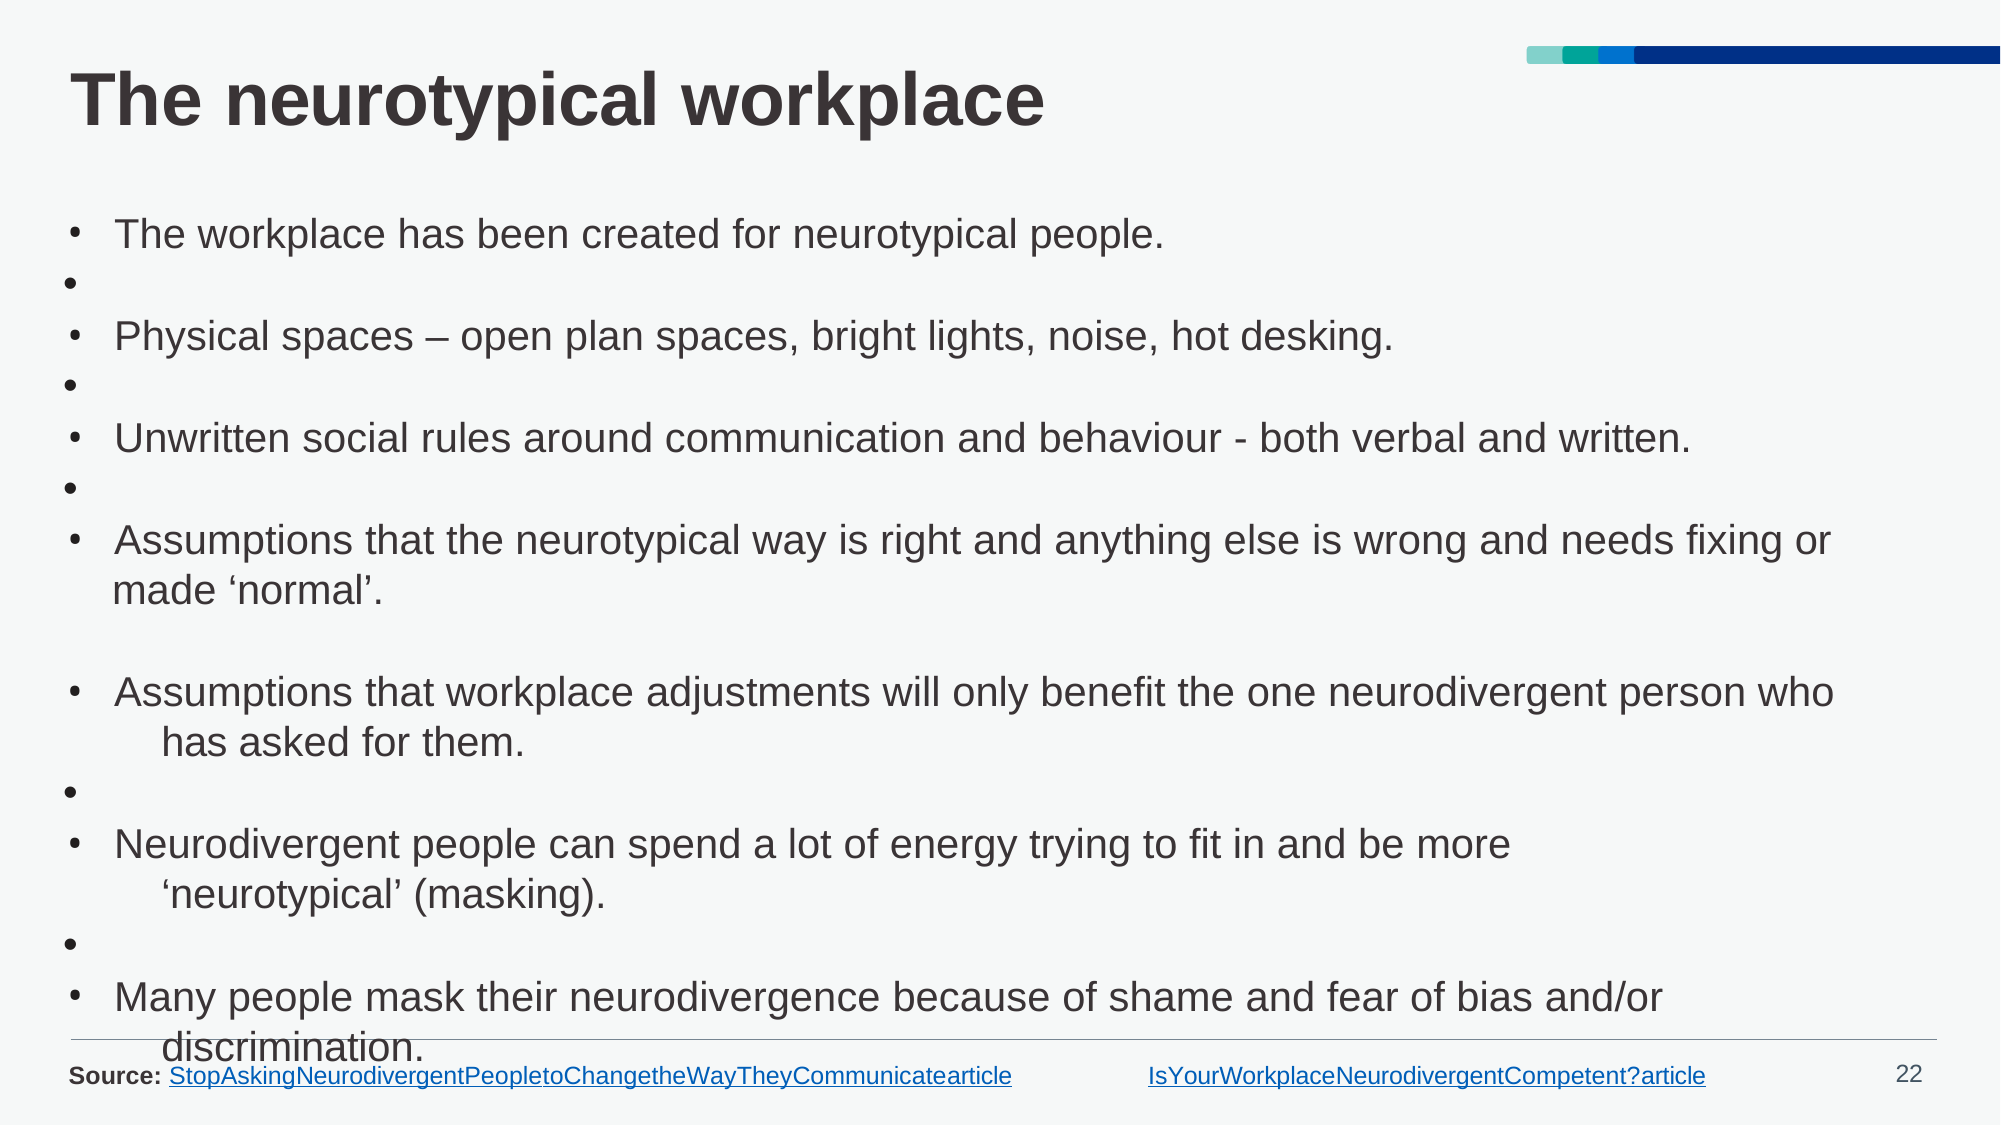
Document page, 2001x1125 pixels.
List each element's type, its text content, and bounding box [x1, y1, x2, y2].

text_box Source: Stop Asking Neurodivergent People to Change the Way They Communicate article [66, 1059, 1080, 1092]
text_box [1889, 1057, 1932, 1091]
text_box Is Your Workplace Neurodivergent Competent? article [1146, 1059, 1745, 1092]
title The neurotypical workplace [67, 48, 1306, 144]
text_box The workplace has been created for neurotypical people. Physical spaces – open plan spaces, bright lights, noise, hot desking. Unwritten social rules around communication and behaviour - both verbal and written. Assumptions that the neurotypical way is right and anything else is wrong and needs fixing or made ‘normal’. Assumptions that workplace adjustments will only benefit the one neurodivergent person who has asked for them. Neurodivergent people can spend a lot of energy trying to fit in and be more ‘neurotypical’ (masking). Many people mask their neurodivergence because of shame and fear of bias and/or discrimination. [63, 204, 1936, 1009]
